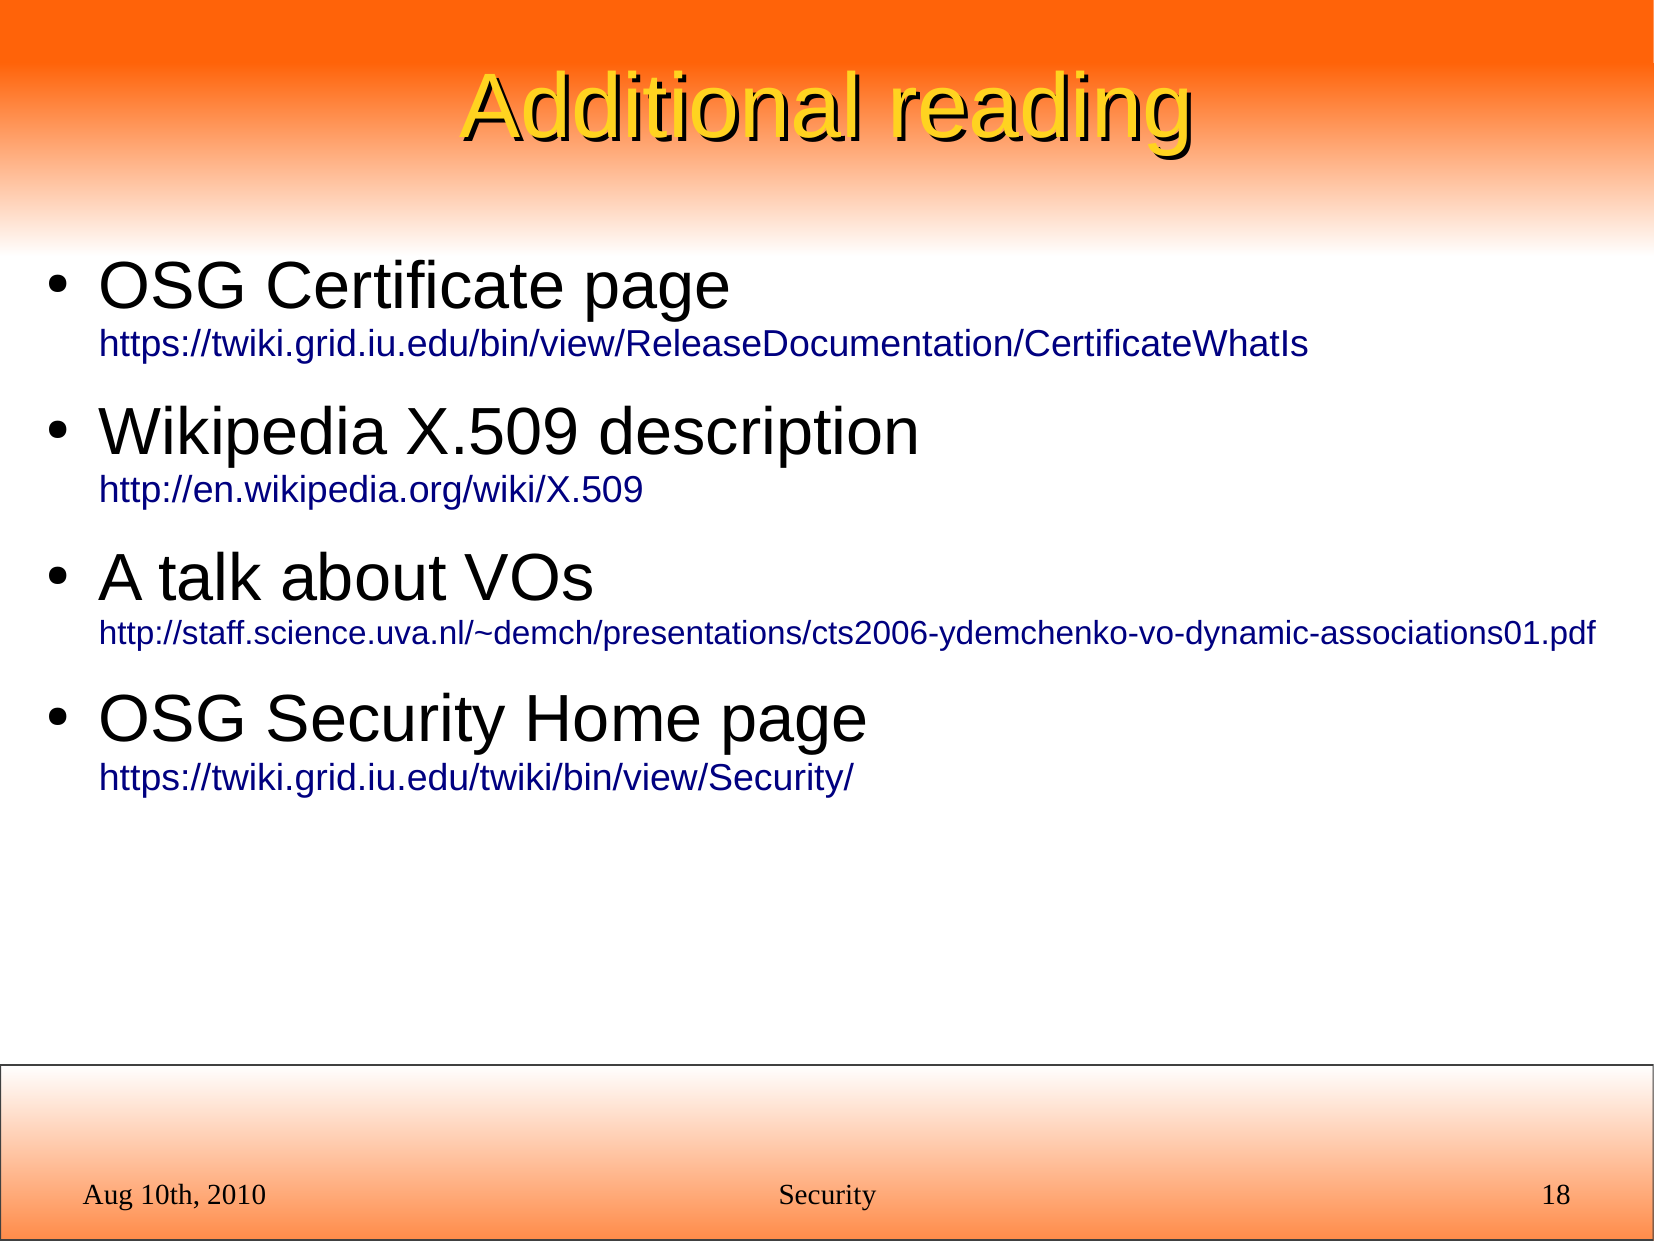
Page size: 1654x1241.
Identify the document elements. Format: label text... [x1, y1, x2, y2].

title Additional reading [82, 9, 1571, 202]
list OSG Certificate page https://twiki.grid.iu.edu/bin/view/ReleaseDocumentation/CertificateWhatIs Wikipedia X.509 description http://en.wikipedia.org/wiki/X.509 A talk about VOs http://staff.science.uva.nl/~demch/presentations/cts2006-ydemchenko-vo-dynamic-associations01.pdf OSG Security Home page https://twiki.grid.iu.edu/twiki/bin/view/Security/ [28, 247, 1635, 1067]
